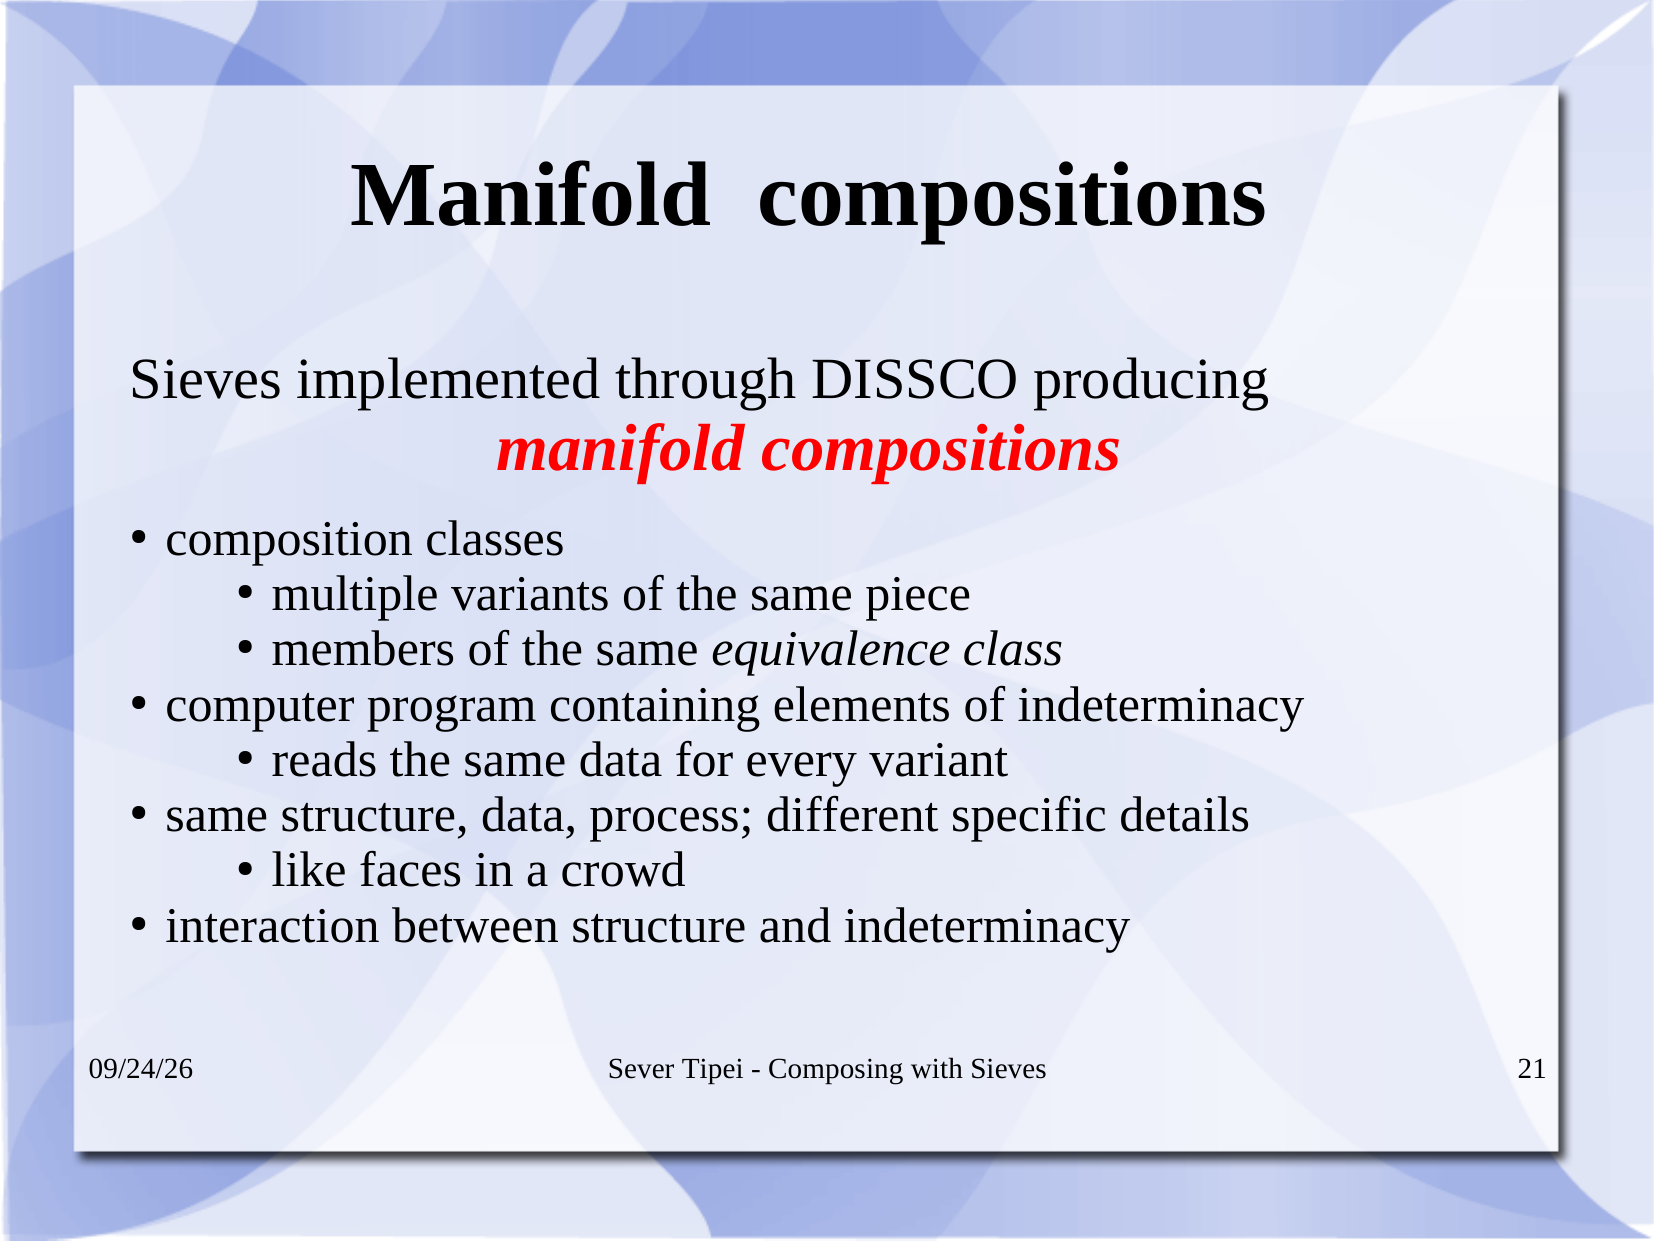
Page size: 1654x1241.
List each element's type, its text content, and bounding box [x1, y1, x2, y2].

title Manifold compositions [82, 90, 1536, 298]
picture [0, 0, 1654, 1241]
subtitle Sieves implemented through DISSCO producing manifold compositions composition classes multiple variants of the same piece members of the same equivalence class computer program containing elements of indeterminacy reads the same data for every variant same structure, data, process; different specific details like faces in a crowd interaction between structure and indeterminacy [129, 337, 1489, 963]
